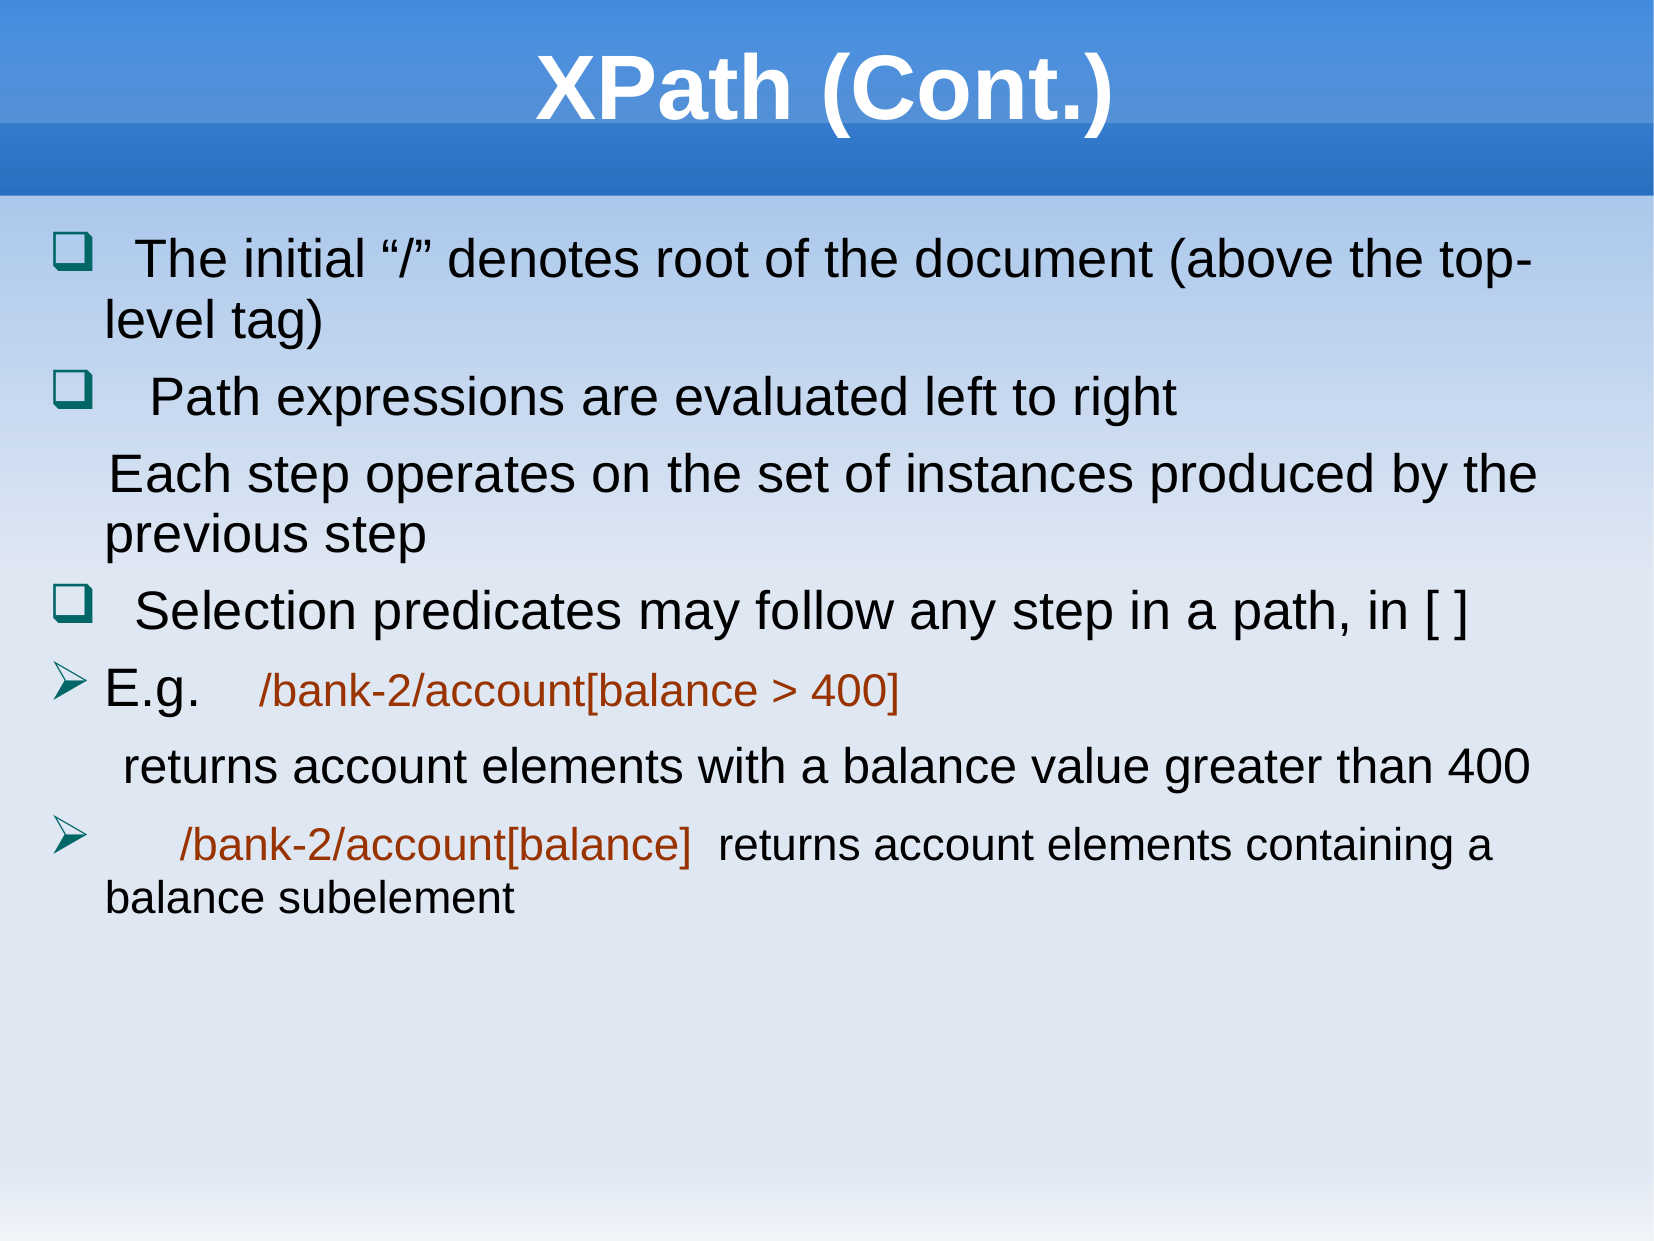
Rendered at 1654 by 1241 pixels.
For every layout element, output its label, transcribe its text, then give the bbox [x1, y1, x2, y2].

text_box XPath (Cont.) [450, 0, 1202, 188]
picture [0, 0, 1654, 1241]
text_box The initial “/” denotes root of the document (above the top-level tag) Path expressions are evaluated left to right Each step operates on the set of instances produced by the previous step Selection predicates may follow any step in a path, in [ ] E.g. /bank-2/account[balance > 400] returns account elements with a balance value greater than 400 /bank-2/account[balance] returns account elements containing a balance subelement [48, 225, 1633, 995]
